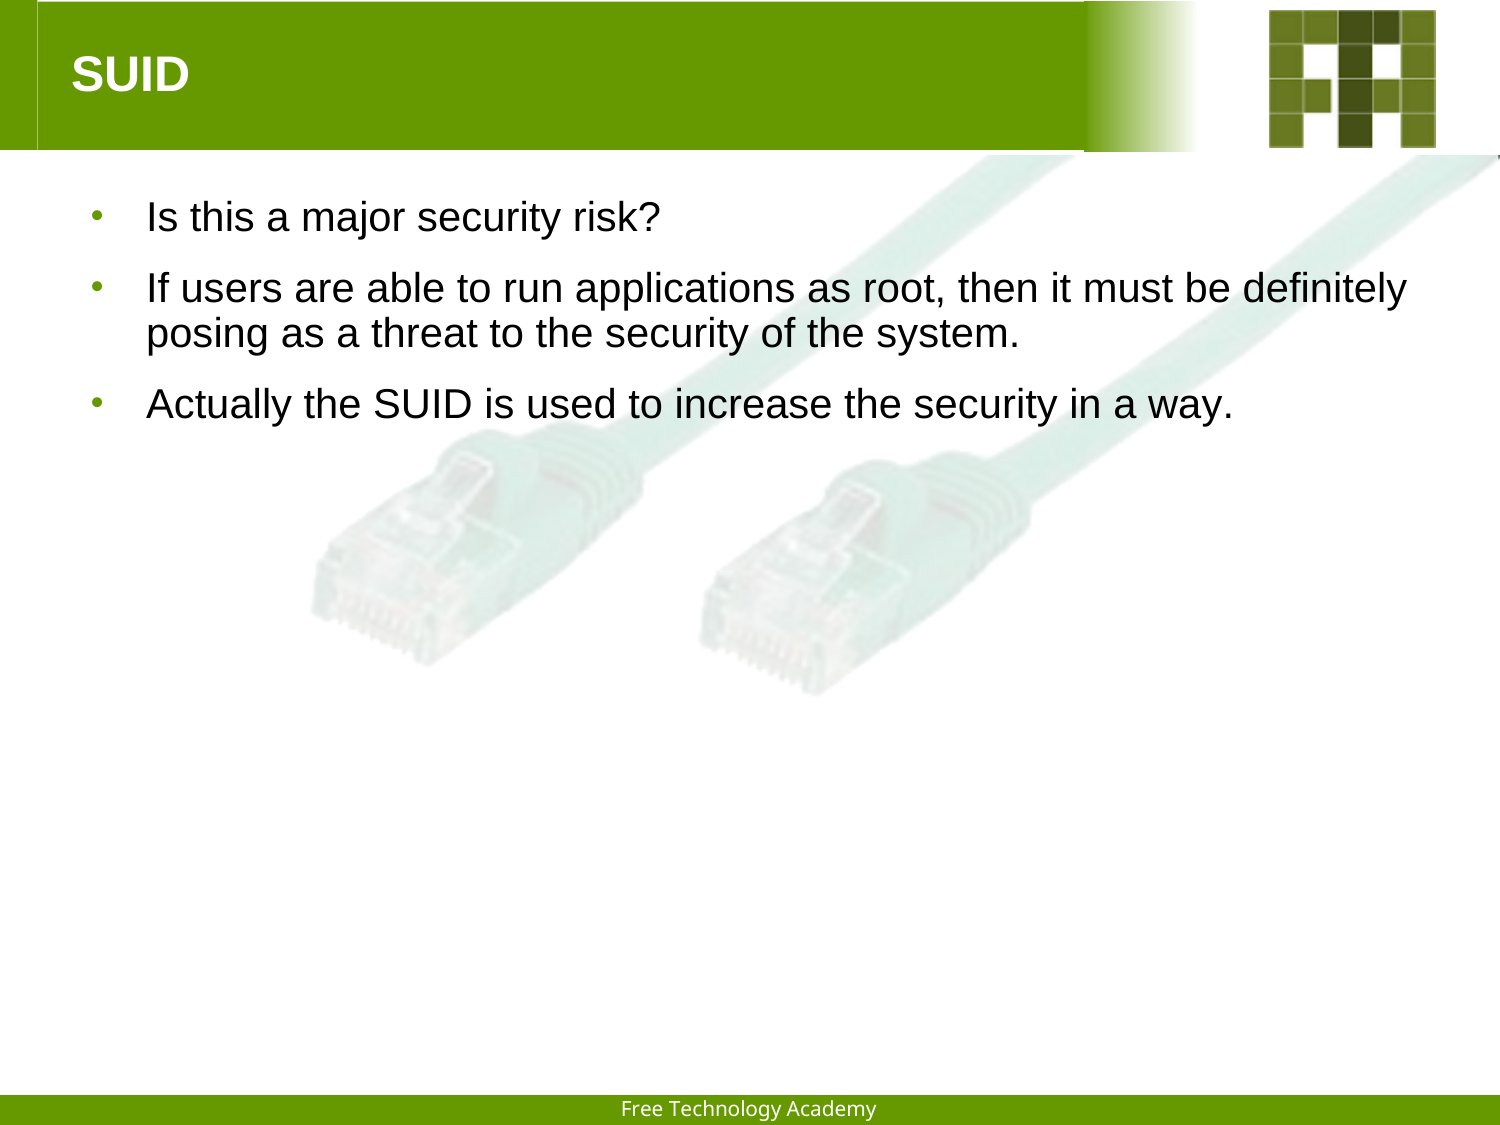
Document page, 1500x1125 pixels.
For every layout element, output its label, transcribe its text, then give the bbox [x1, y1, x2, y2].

list Is this a major security risk? If users are able to run applications as root, then it must be definitely posing as a threat to the security of the system. Actually the SUID is used to increase the security in a way. [75, 187, 1426, 1065]
picture [1269, 10, 1436, 148]
title SUID [56, 1, 1107, 152]
